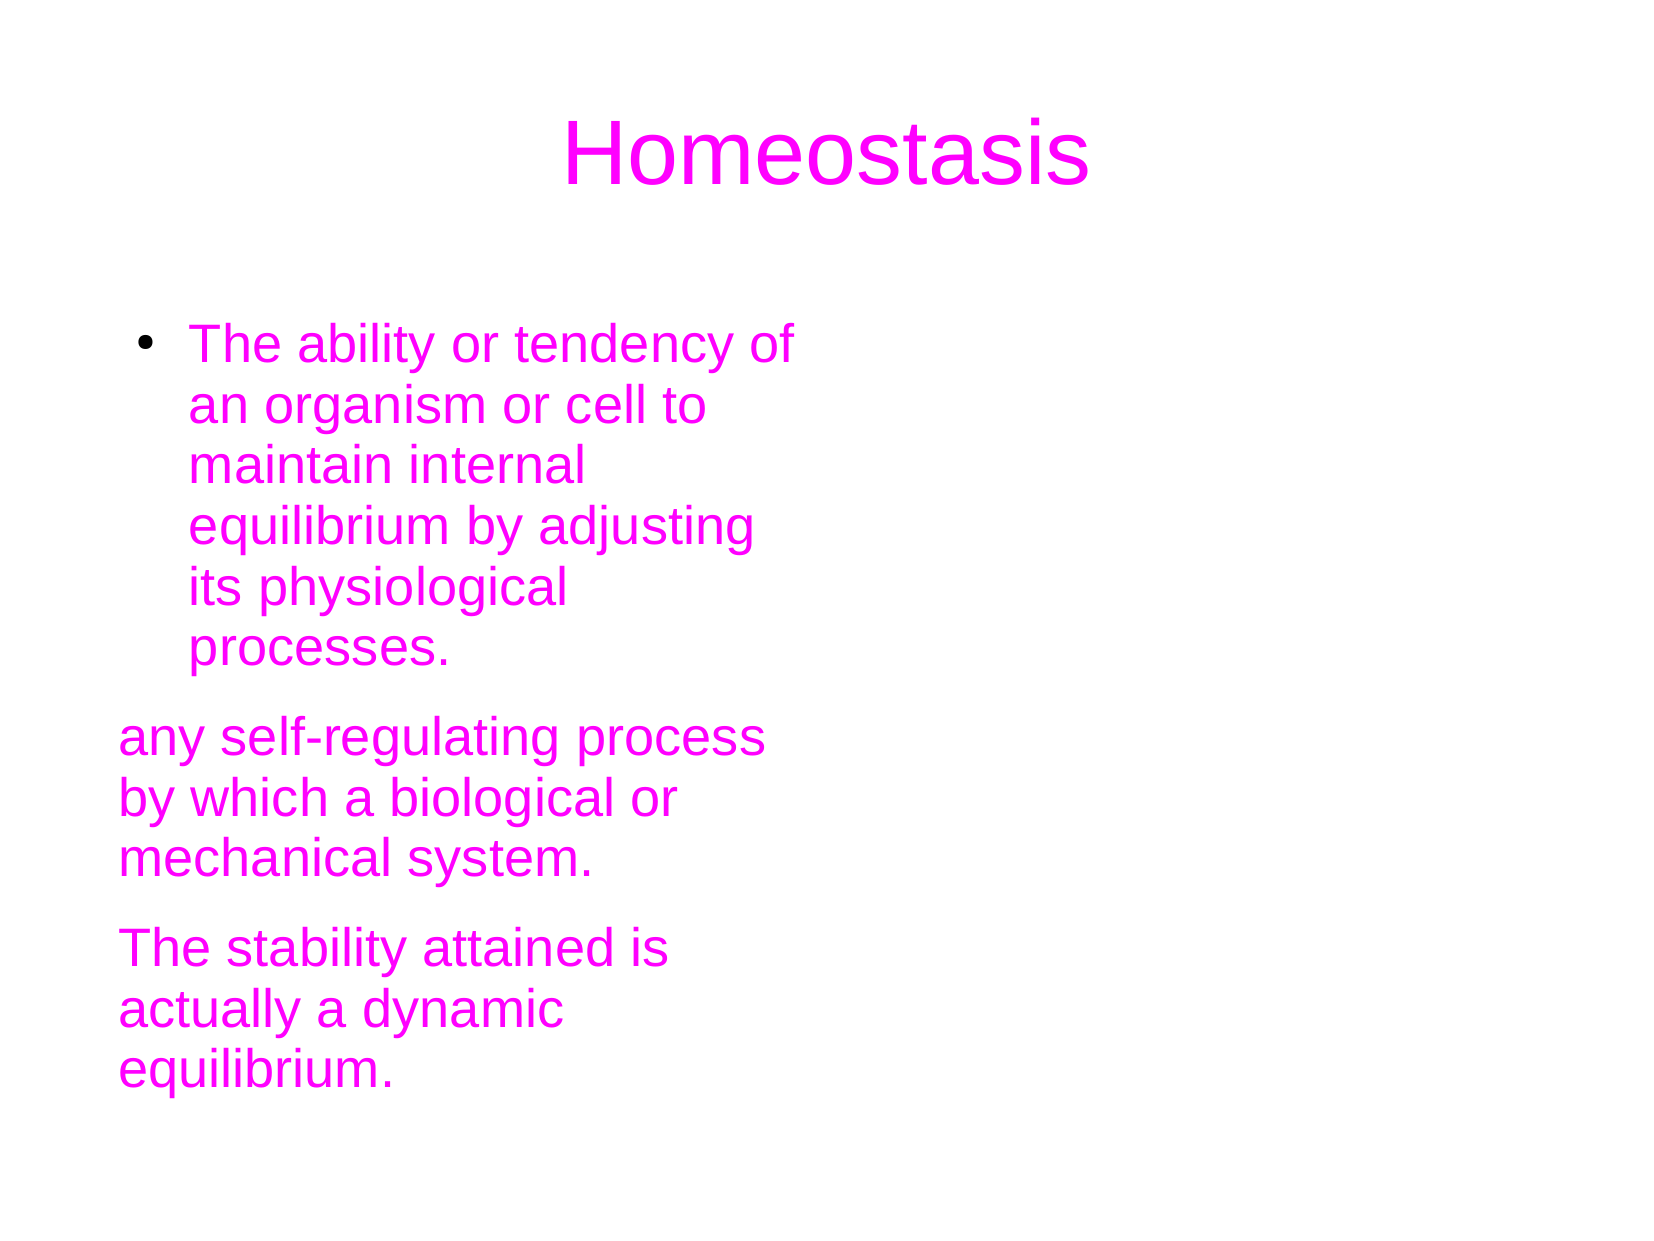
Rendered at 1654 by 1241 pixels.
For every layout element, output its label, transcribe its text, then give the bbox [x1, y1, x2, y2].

title Homeostasis [82, 49, 1571, 257]
list The ability or tendency of an organism or cell to maintain internal equilibrium by adjusting its physiological processes. any self-regulating process by which a biological or mechanical system. The stability attained is actually a dynamic equilibrium. [118, 313, 813, 1100]
